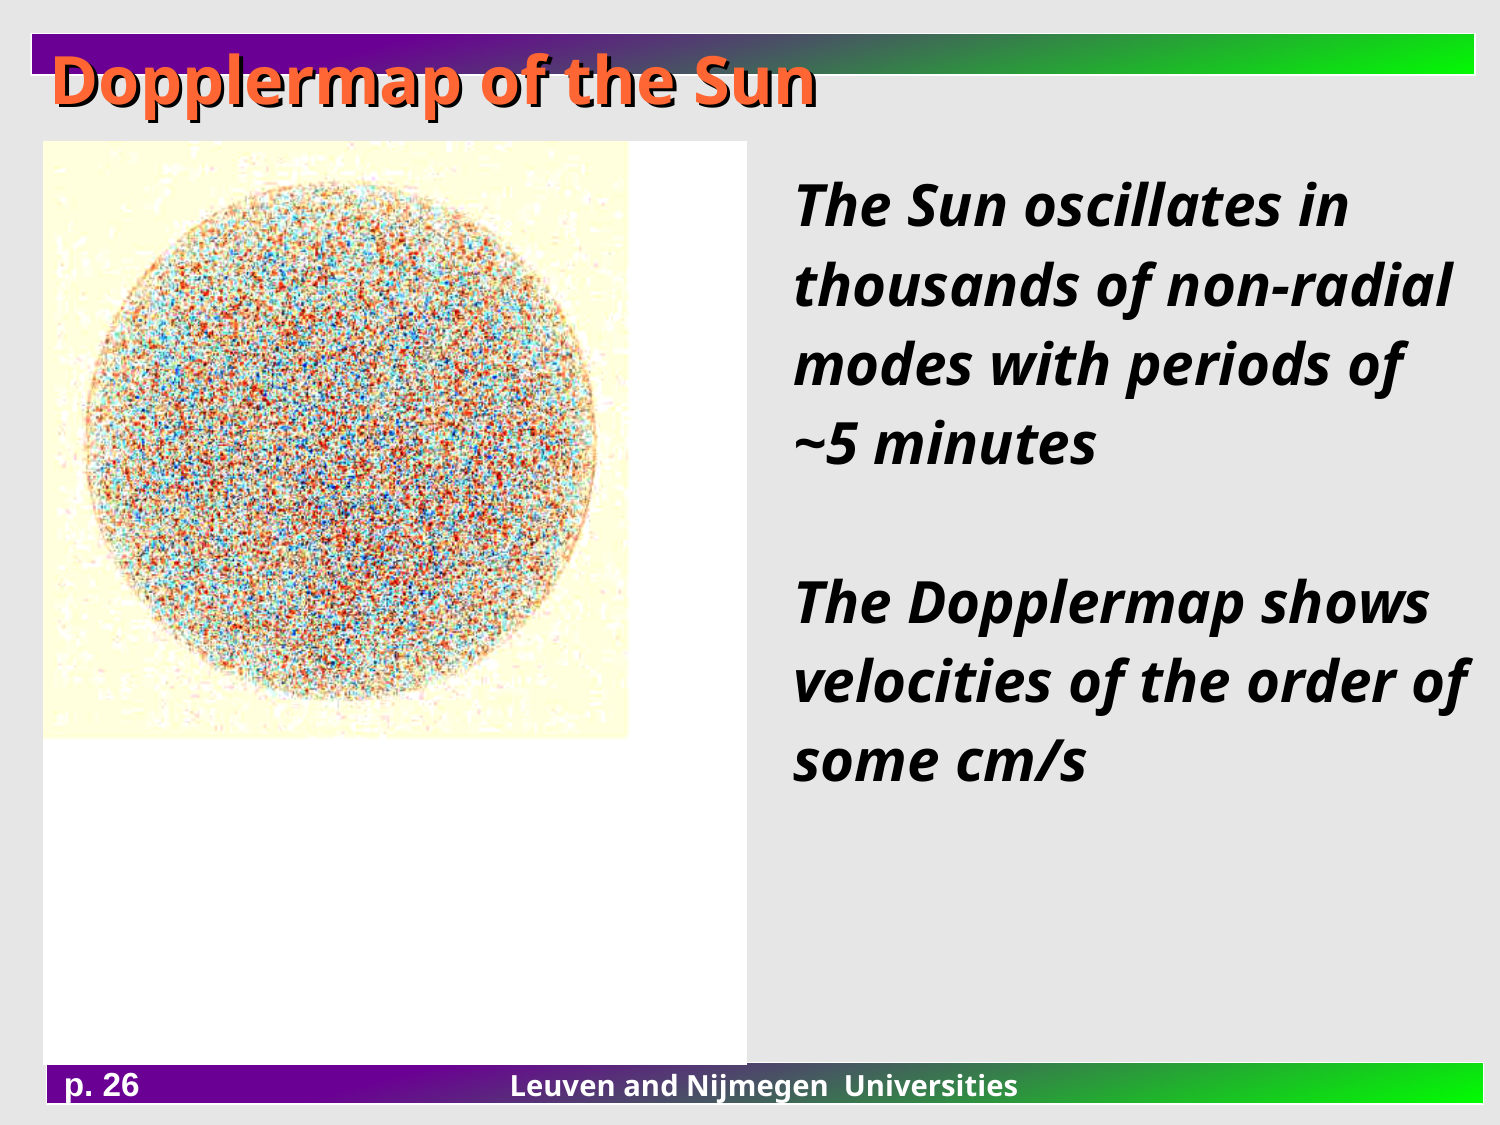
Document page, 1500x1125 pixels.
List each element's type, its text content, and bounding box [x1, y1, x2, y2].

title Dopplermap of the Sun [32, 27, 1469, 129]
picture [43, 141, 747, 1065]
text_box The Sun oscillates in thousands of non-radial modes with periods of ~5 minutes The Dopplermap shows velocities of the order of some cm/s [793, 164, 1474, 896]
